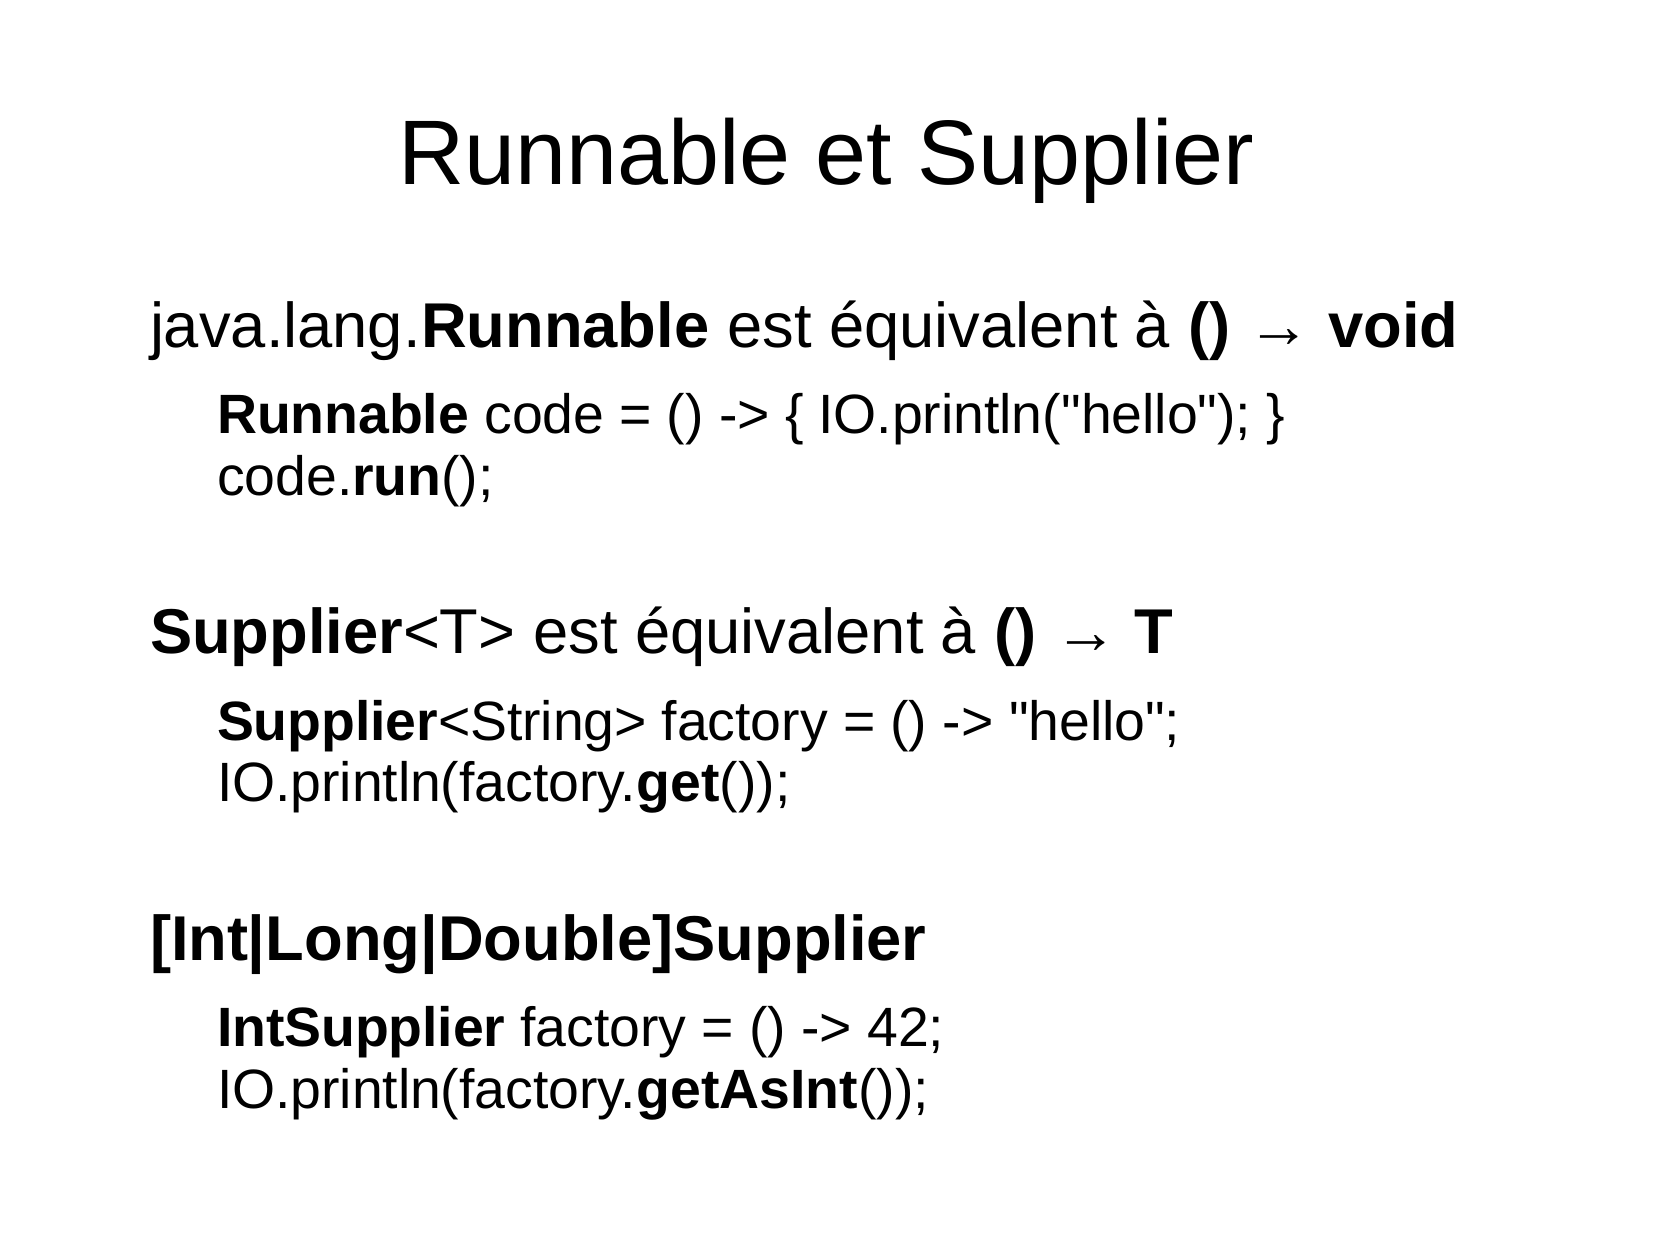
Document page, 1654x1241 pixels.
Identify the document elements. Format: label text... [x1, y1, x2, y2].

list java.lang.Runnable est équivalent à () → void Runnable code = () -> { IO.println("hello"); } code.run(); Supplier<T> est équivalent à () → T Supplier<String> factory = () -> "hello"; IO.println(factory.get()); [Int|Long|Double]Supplier IntSupplier factory = () -> 42; IO.println(factory.getAsInt()); [82, 290, 1571, 1126]
title Runnable et Supplier [82, 49, 1571, 257]
